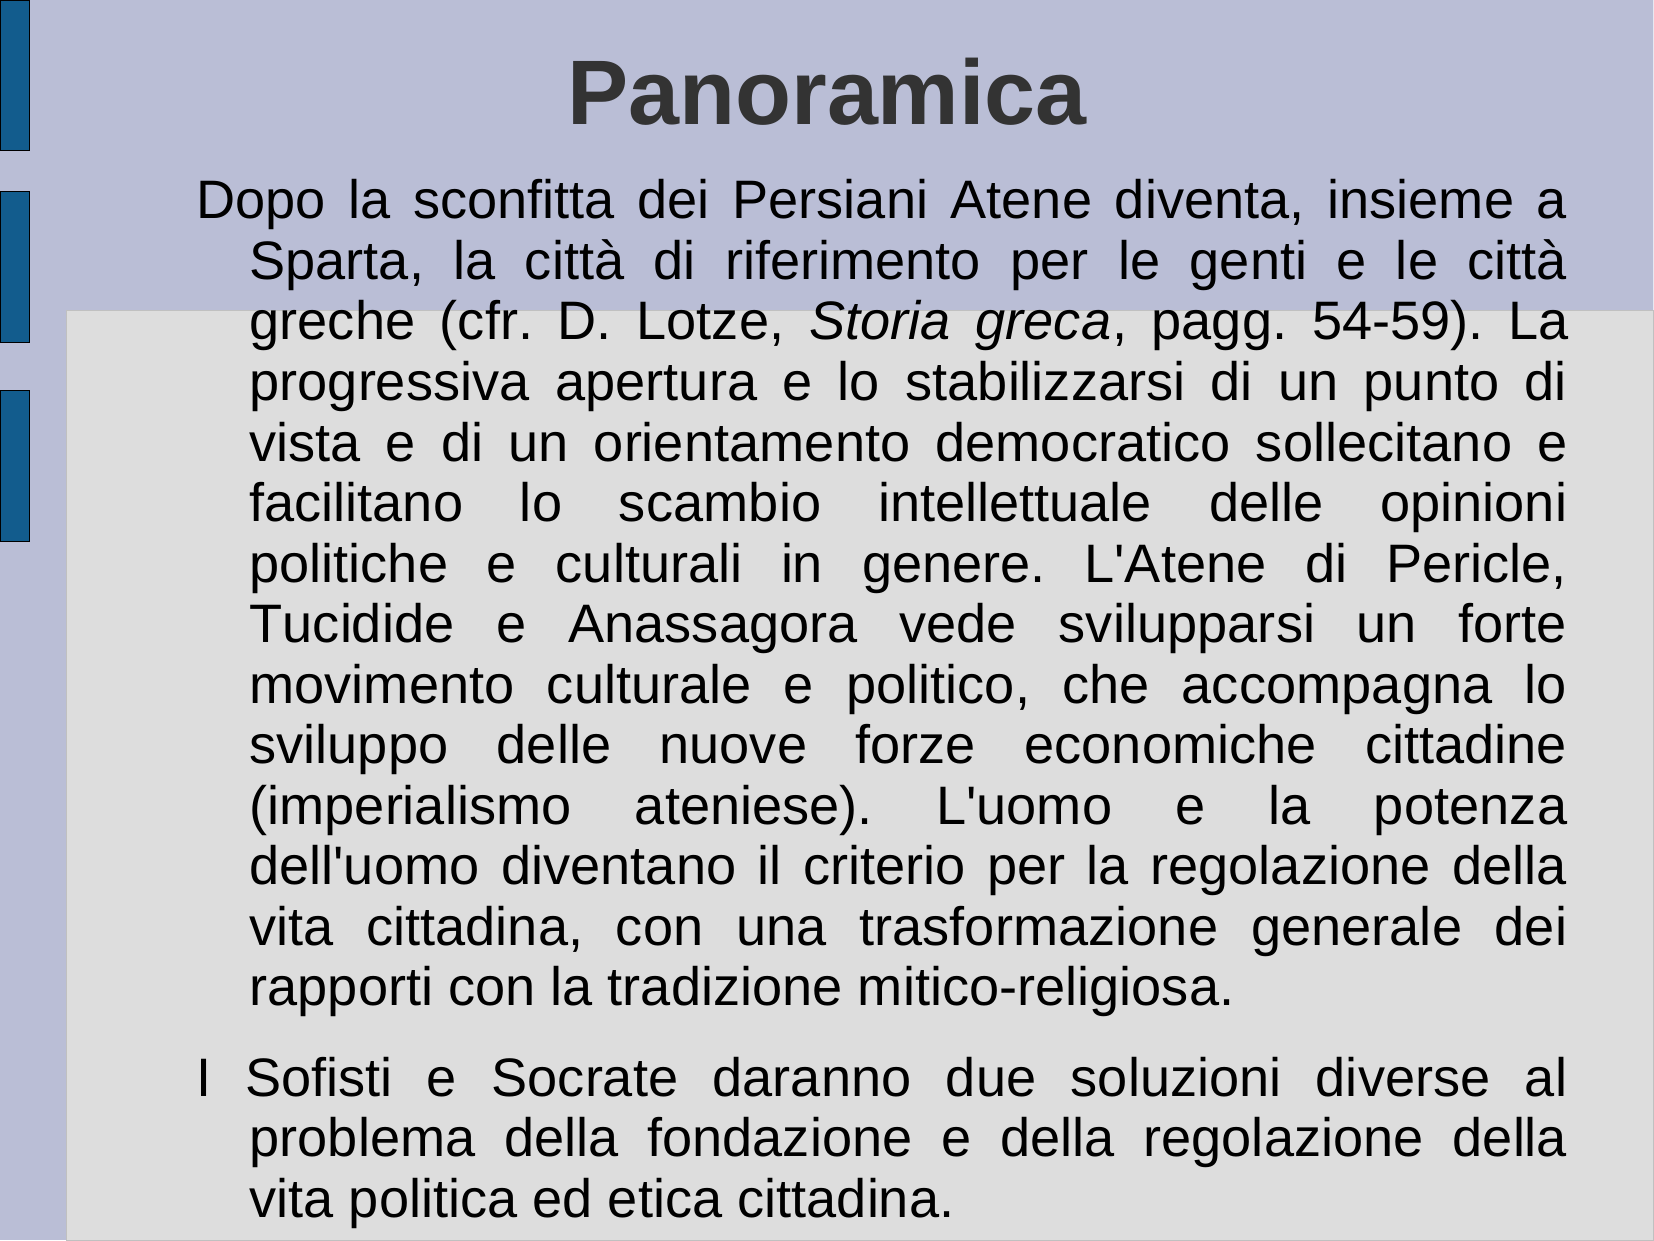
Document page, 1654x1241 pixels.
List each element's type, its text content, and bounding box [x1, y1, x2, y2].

title Panoramica [121, 0, 1534, 187]
list Dopo la sconfitta dei Persiani Atene diventa, insieme a Sparta, la città di riferimento per le genti e le città greche (cfr. D. Lotze, Storia greca, pagg. 54-59). La progressiva apertura e lo stabilizzarsi di un punto di vista e di un orientamento democratico sollecitano e facilitano lo scambio intellettuale delle opinioni politiche e culturali in genere. L'Atene di Pericle, Tucidide e Anassagora vede svilupparsi un forte movimento culturale e politico, che accompagna lo sviluppo delle nuove forze economiche cittadine (imperialismo ateniese). L'uomo e la potenza dell'uomo diventano il criterio per la regolazione della vita cittadina, con una trasformazione generale dei rapporti con la tradizione mitico-religiosa. I Sofisti e Socrate daranno due soluzioni diverse al problema della fondazione e della regolazione della vita politica ed etica cittadina. [178, 169, 1570, 1229]
